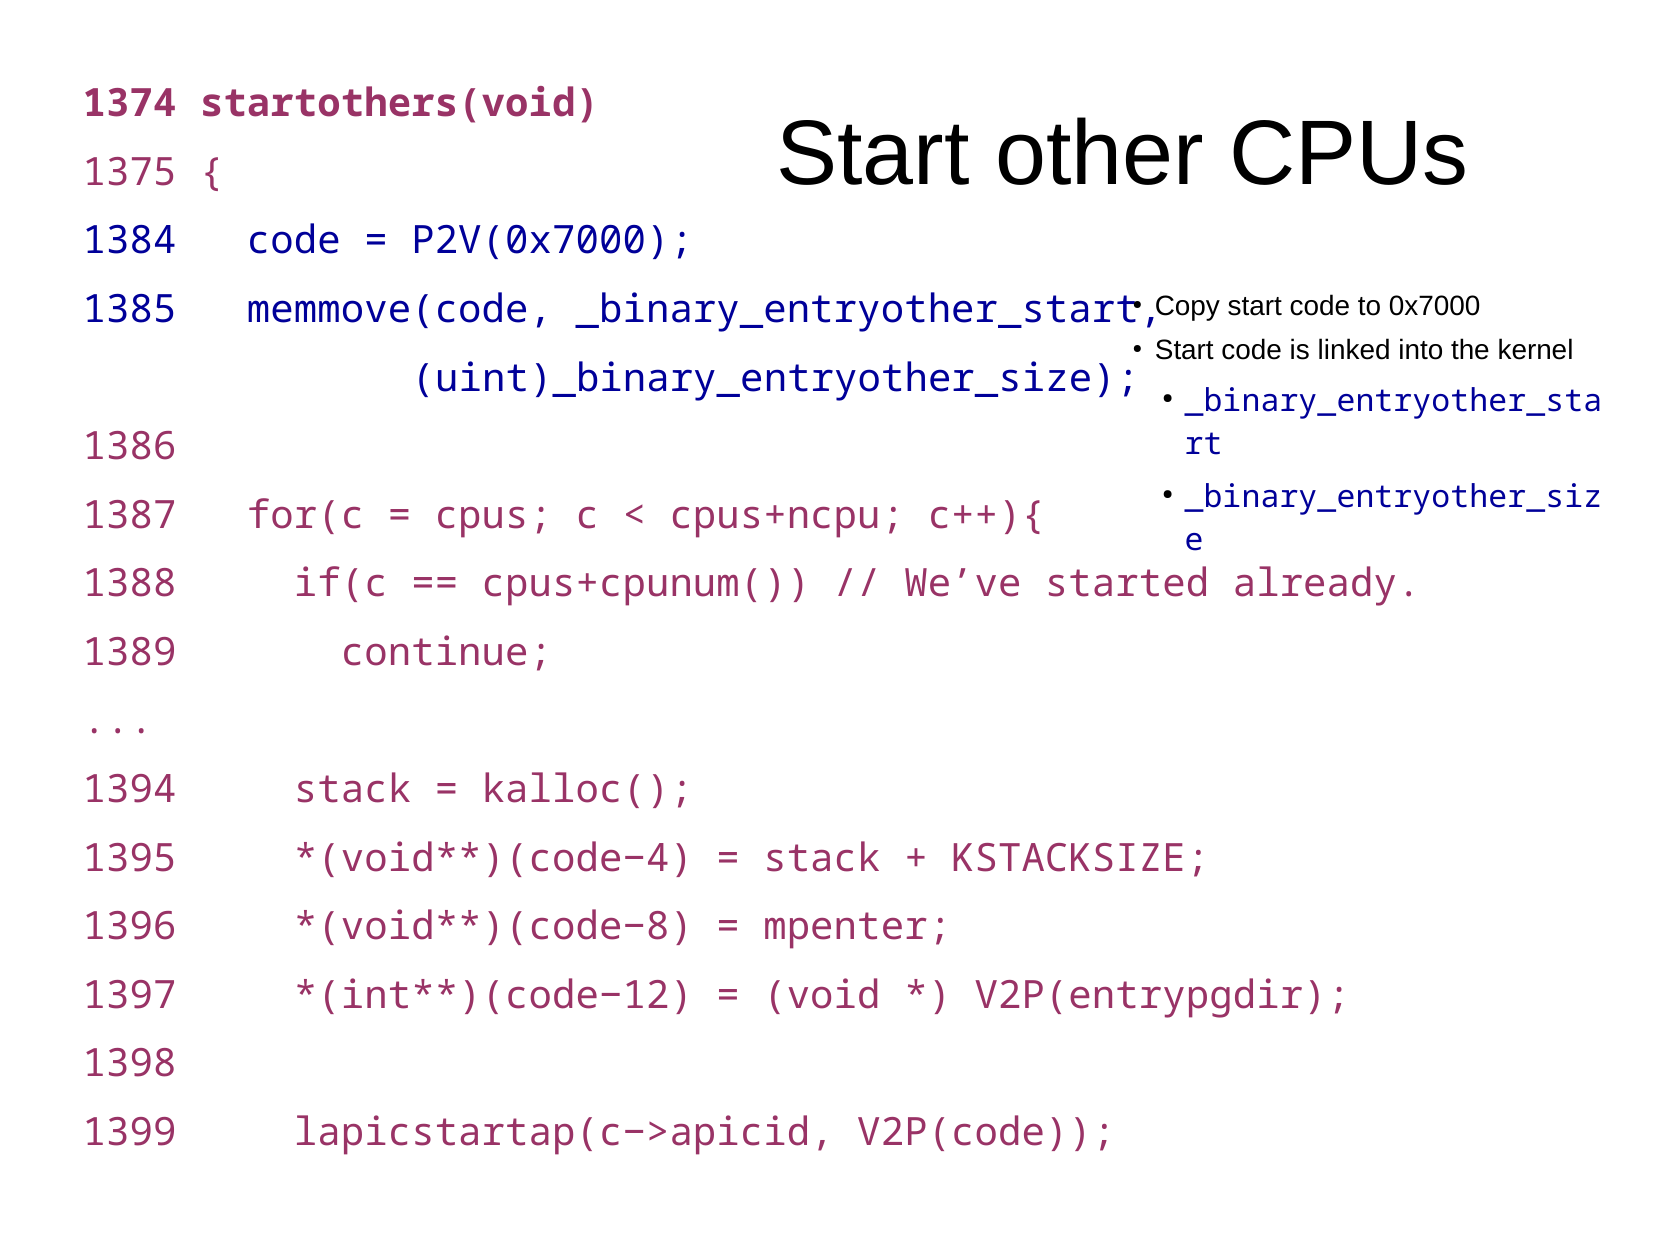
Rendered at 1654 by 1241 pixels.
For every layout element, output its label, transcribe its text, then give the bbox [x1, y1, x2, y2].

title Start other CPUs [675, 49, 1571, 257]
list Copy start code to 0x7000 Start code is linked into the kernel _binary_entryother_start _binary_entryother_size [1125, 290, 1613, 563]
list 1374 startothers(void) 1375 { 1384 code = P2V(0x7000); 1385 memmove(code, _binary_entryother_start, (uint)_binary_entryother_size); 1386 1387 for(c = cpus; c < cpus+ncpu; c++){ 1388 if(c == cpus+cpunum()) // We’ve started already. 1389 continue; ... 1394 stack = kalloc(); 1395 *(void**)(code−4) = stack + KSTACKSIZE; 1396 *(void**)(code−8) = mpenter; 1397 *(int**)(code−12) = (void *) V2P(entrypgdir); 1398 1399 lapicstartap(c−>apicid, V2P(code)); [82, 75, 1571, 1163]
